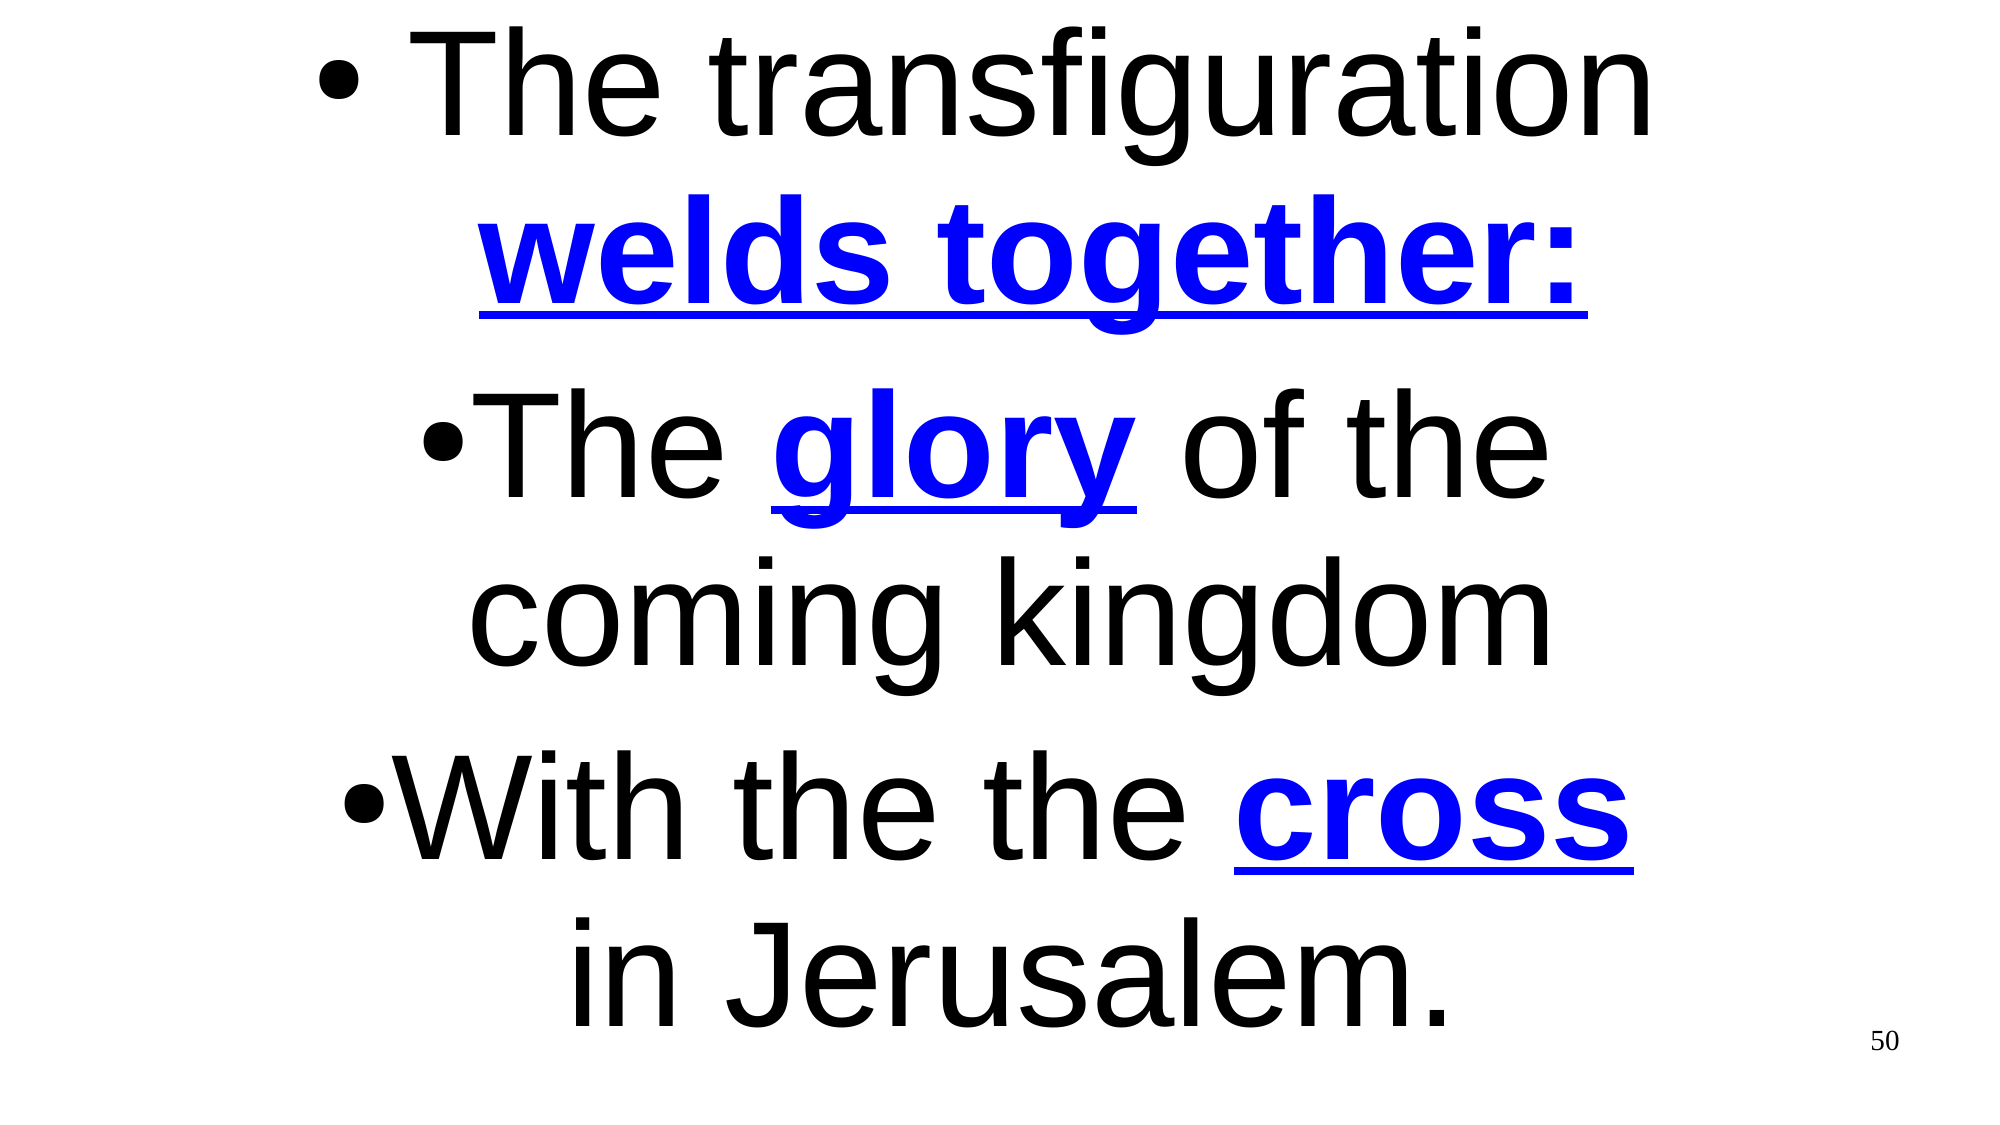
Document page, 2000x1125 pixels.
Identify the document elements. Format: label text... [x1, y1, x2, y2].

list The transfiguration welds together: The glory of the coming kingdom With the the cross in Jerusalem. [0, 0, 1996, 1123]
